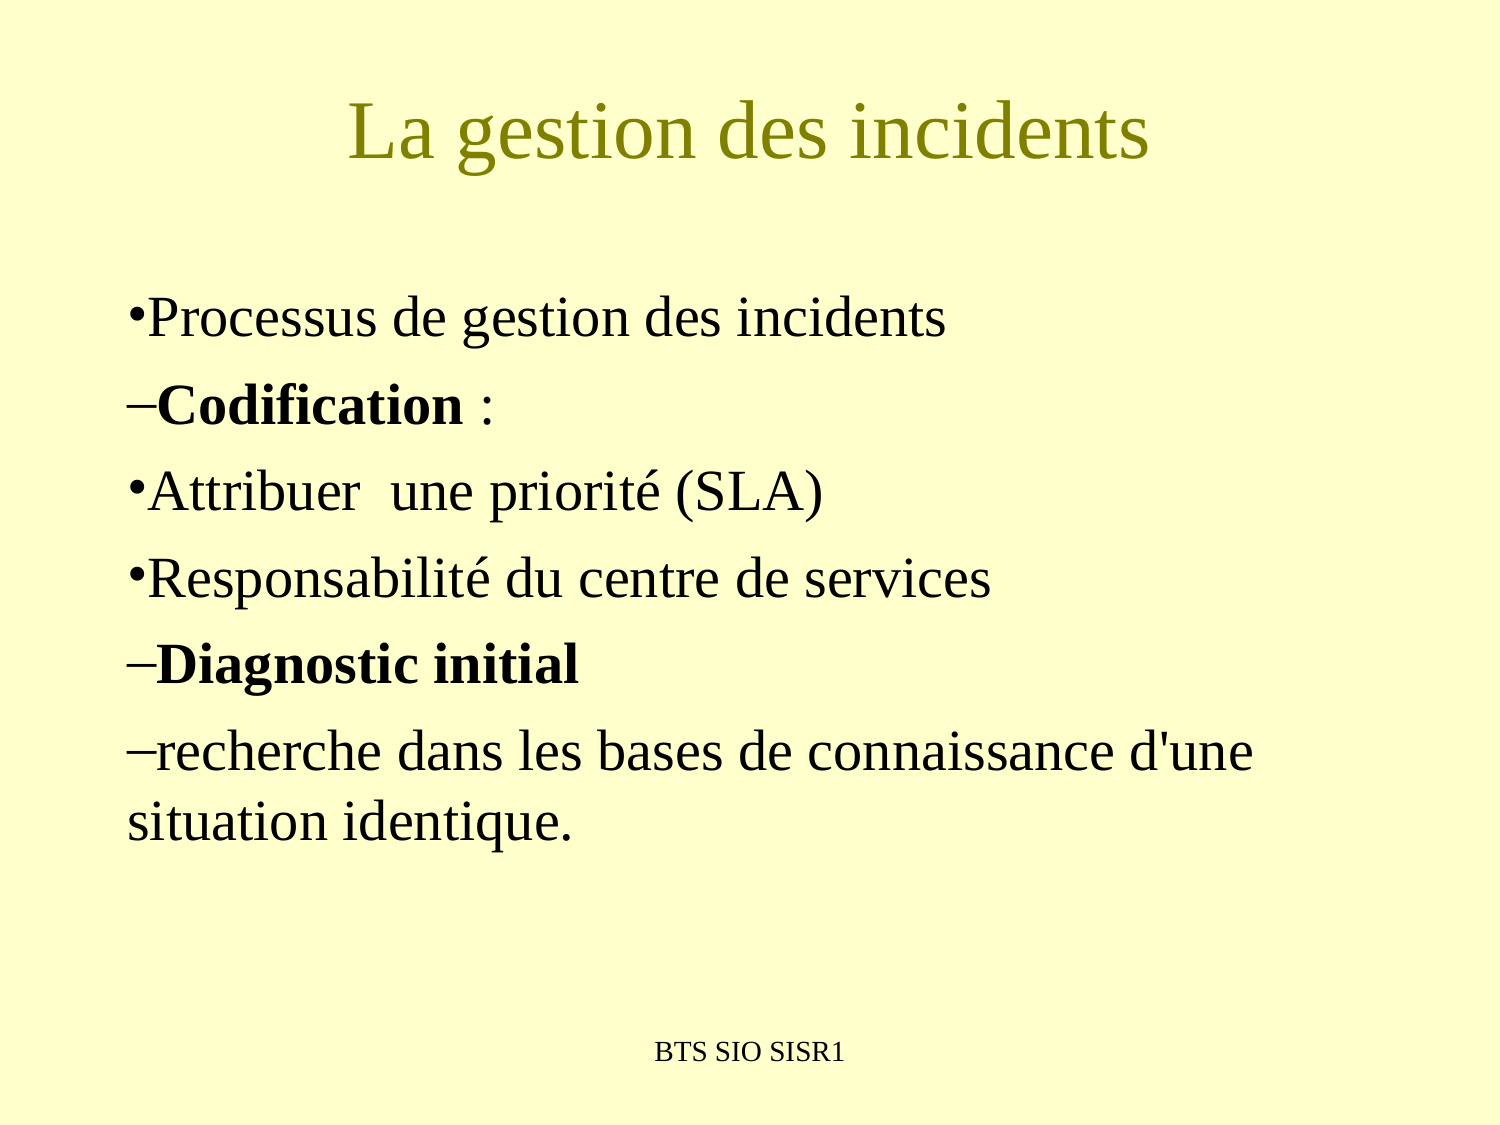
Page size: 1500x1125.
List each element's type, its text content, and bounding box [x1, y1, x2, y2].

list Processus de gestion des incidents Codification : Attribuer une priorité (SLA) Responsabilité du centre de services Diagnostic initial recherche dans les bases de connaissance d'une situation identique. [112, 278, 1388, 977]
text_box BTS SIO SISR1 [512, 1025, 988, 1101]
